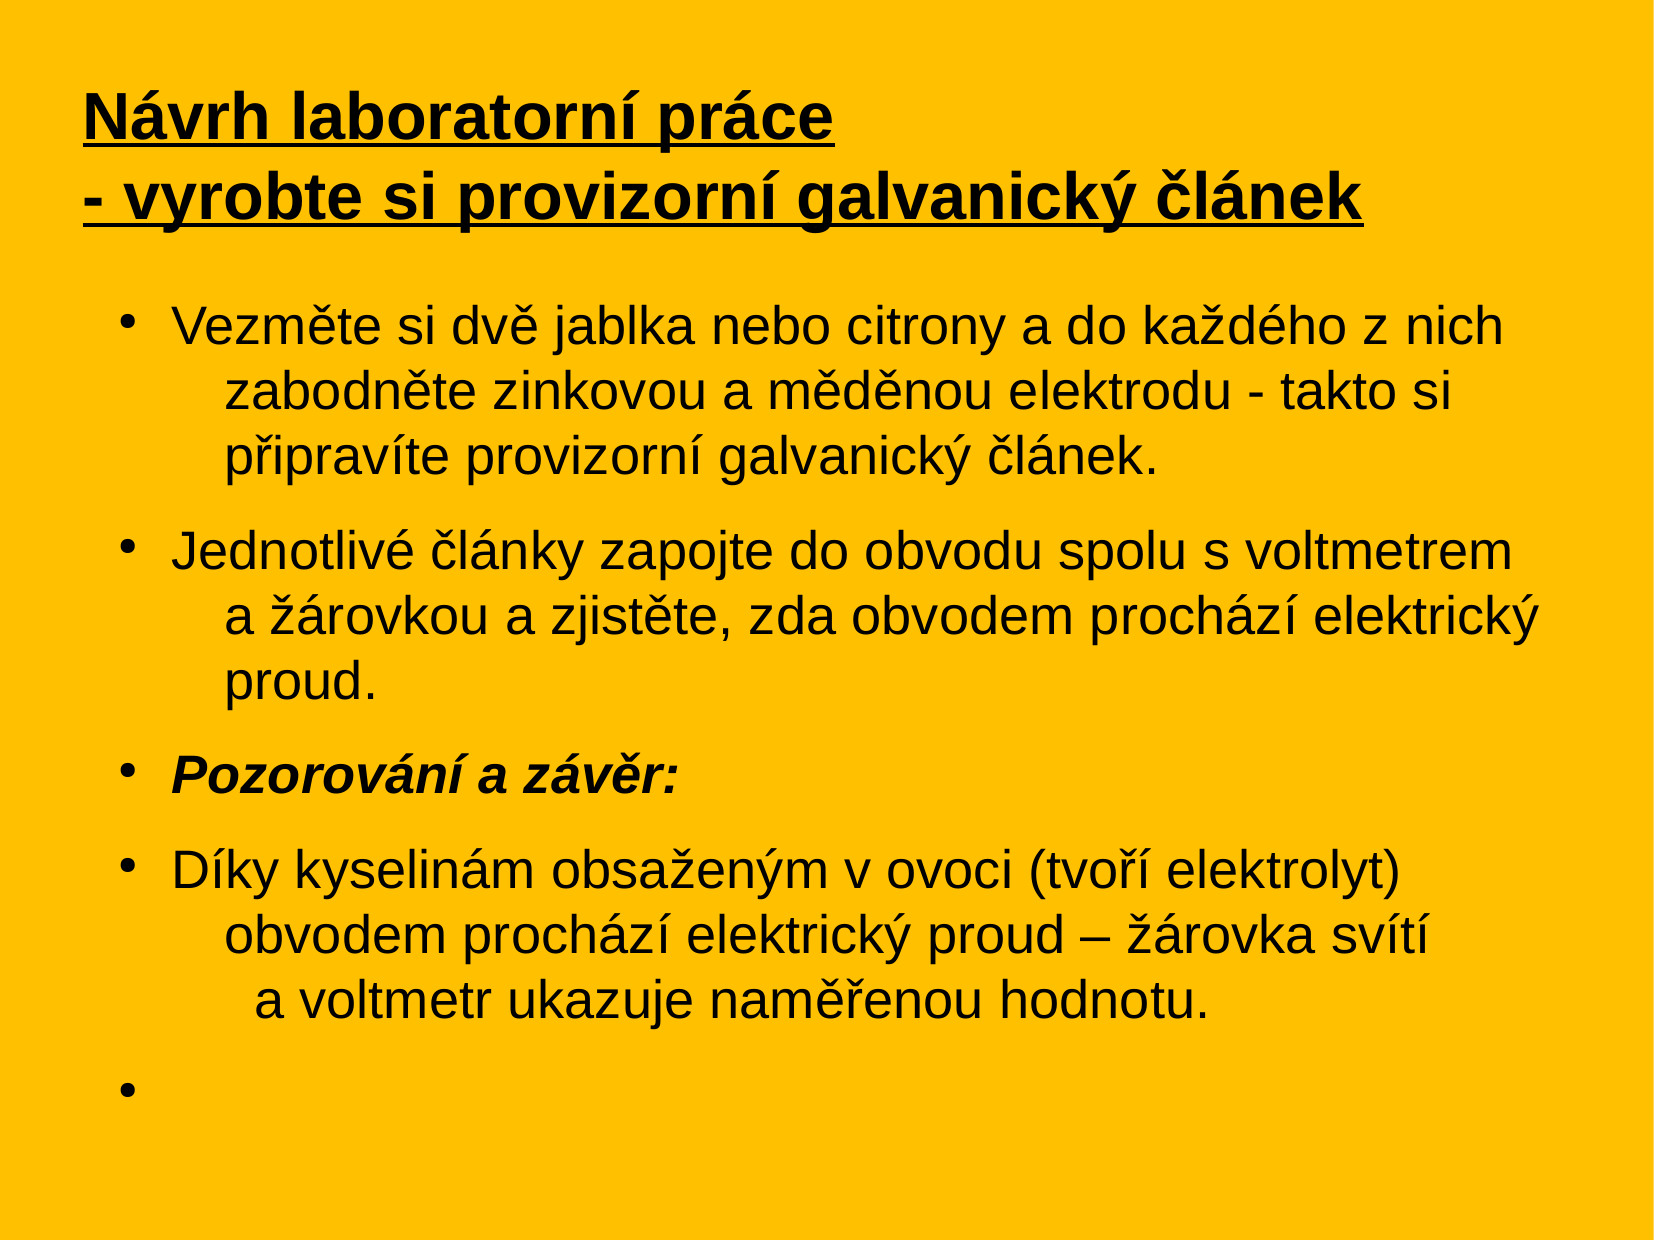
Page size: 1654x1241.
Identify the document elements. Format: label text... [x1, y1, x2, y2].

list Vezměte si dvě jablka nebo citrony a do každého z nich zabodněte zinkovou a měděnou elektrodu - takto si připravíte provizorní galvanický článek. Jednotlivé články zapojte do obvodu spolu s voltmetrem a žárovkou a zjistěte, zda obvodem prochází elektrický proud. Pozorování a závěr: Díky kyselinám obsaženým v ovoci (tvoří elektrolyt) obvodem prochází elektrický proud – žárovka svítí a voltmetr ukazuje naměřenou hodnotu. [82, 290, 1571, 1075]
title Návrh laboratorní práce - vyrobte si provizorní galvanický článek [82, 49, 1571, 257]
